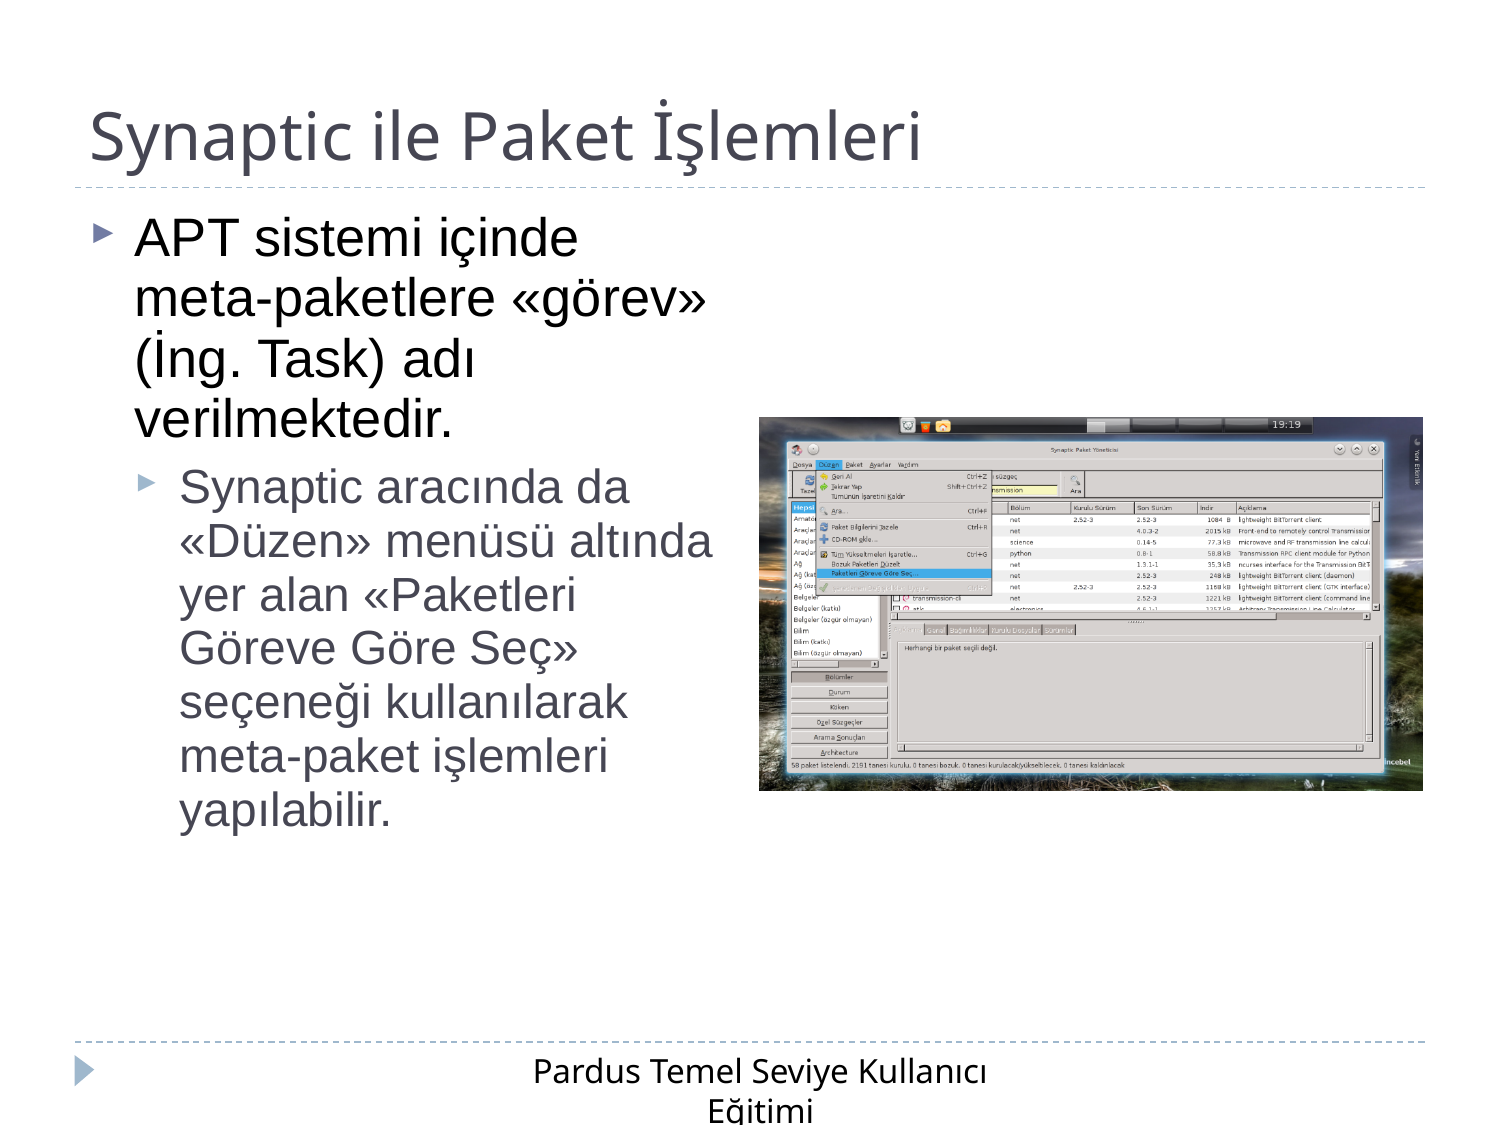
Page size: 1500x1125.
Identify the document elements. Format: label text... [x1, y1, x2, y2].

picture [759, 417, 1423, 791]
title Synaptic ile Paket İşlemleri [75, 37, 1425, 188]
list APT sistemi içinde meta-paketlere «görev» (İng. Task) adı verilmektedir. Synaptic aracında da «Düzen» menüsü altında yer alan «Paketleri Göreve Göre Seç» seçeneği kullanılarak meta-paket işlemleri yapılabilir. [75, 200, 738, 1010]
